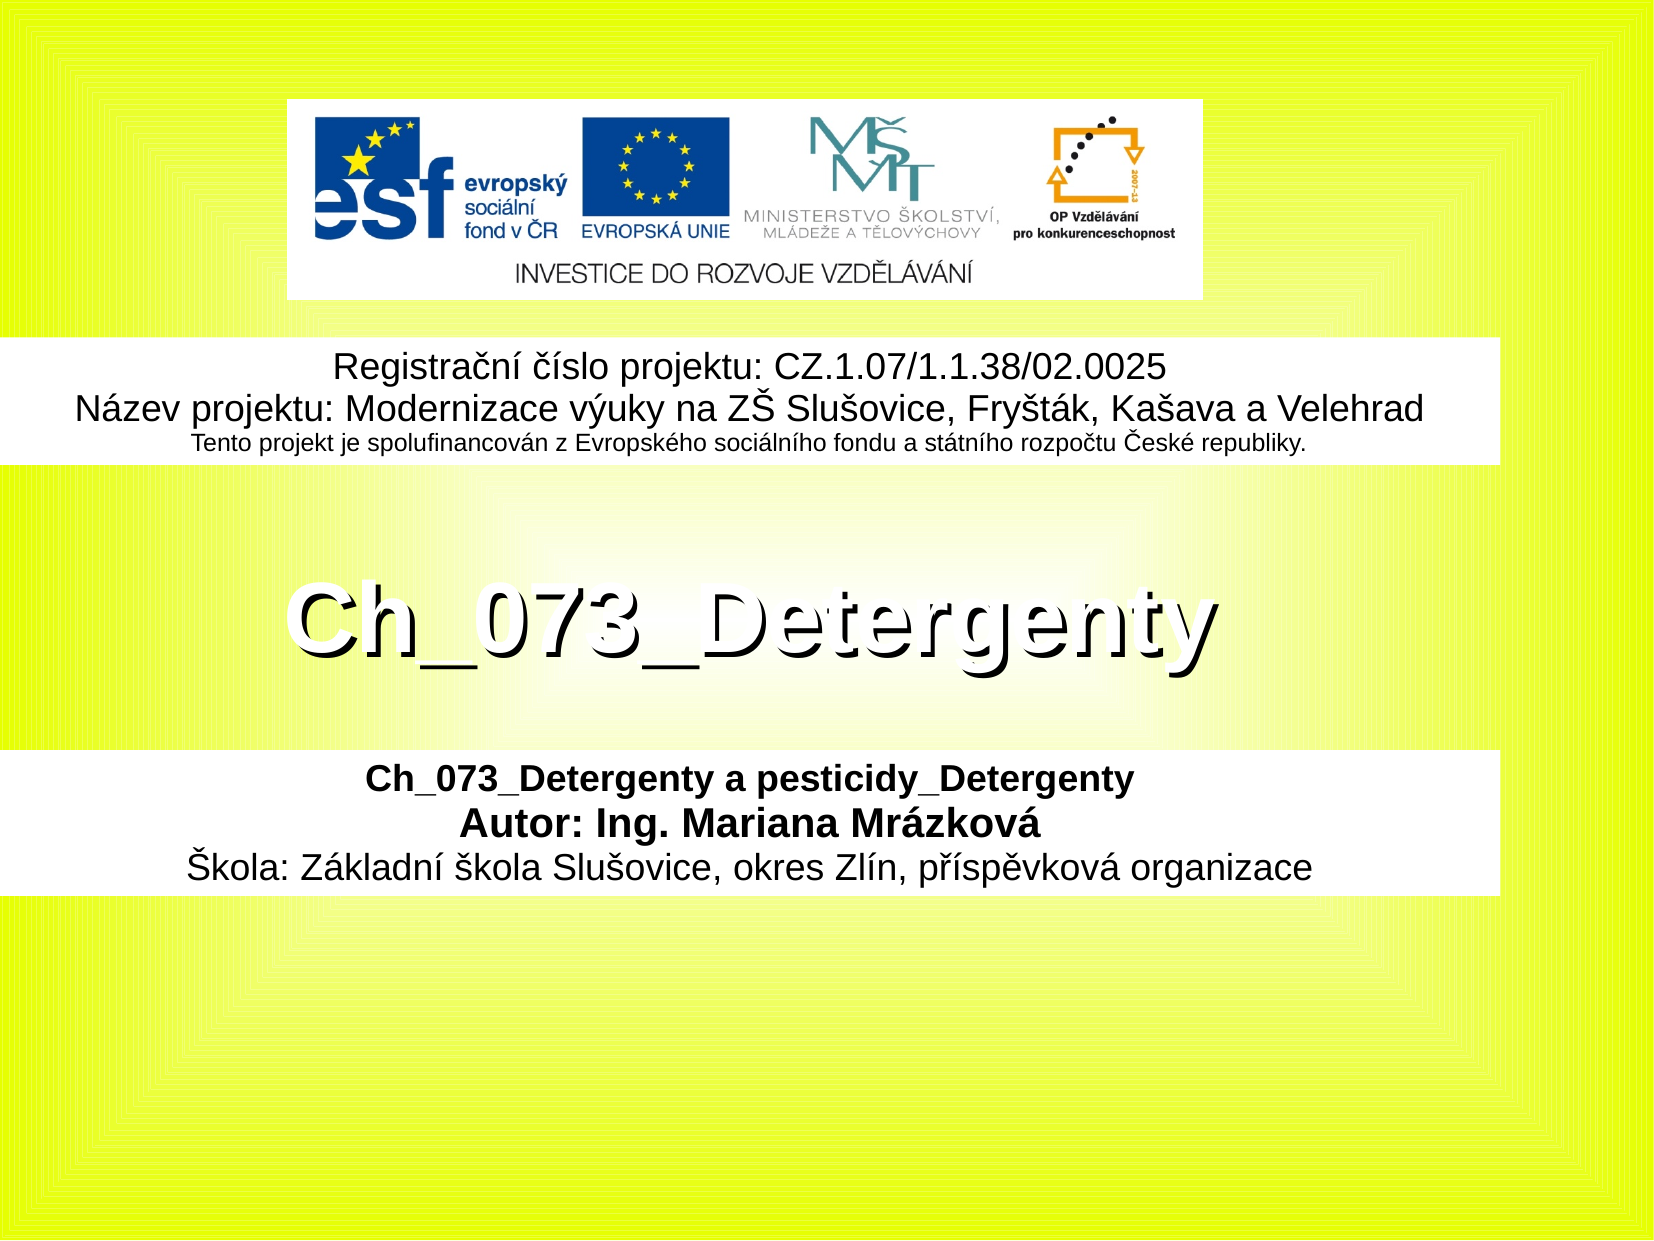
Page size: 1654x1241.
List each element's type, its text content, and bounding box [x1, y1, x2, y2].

text_box Registrační číslo projektu: CZ.1.07/1.1.38/02.0025 Název projektu: Modernizace výuky na ZŠ Slušovice, Fryšták, Kašava a Velehrad Tento projekt je spolufinancován z Evropského sociálního fondu a státního rozpočtu České republiky. [0, 337, 1501, 465]
text_box Ch_073_Detergenty a pesticidy_Detergenty Autor: Ing. Mariana Mrázková Škola: Základní škola Slušovice, okres Zlín, příspěvková organizace [0, 750, 1501, 896]
picture [287, 99, 1203, 300]
title Ch_073_Detergenty [112, 537, 1388, 688]
